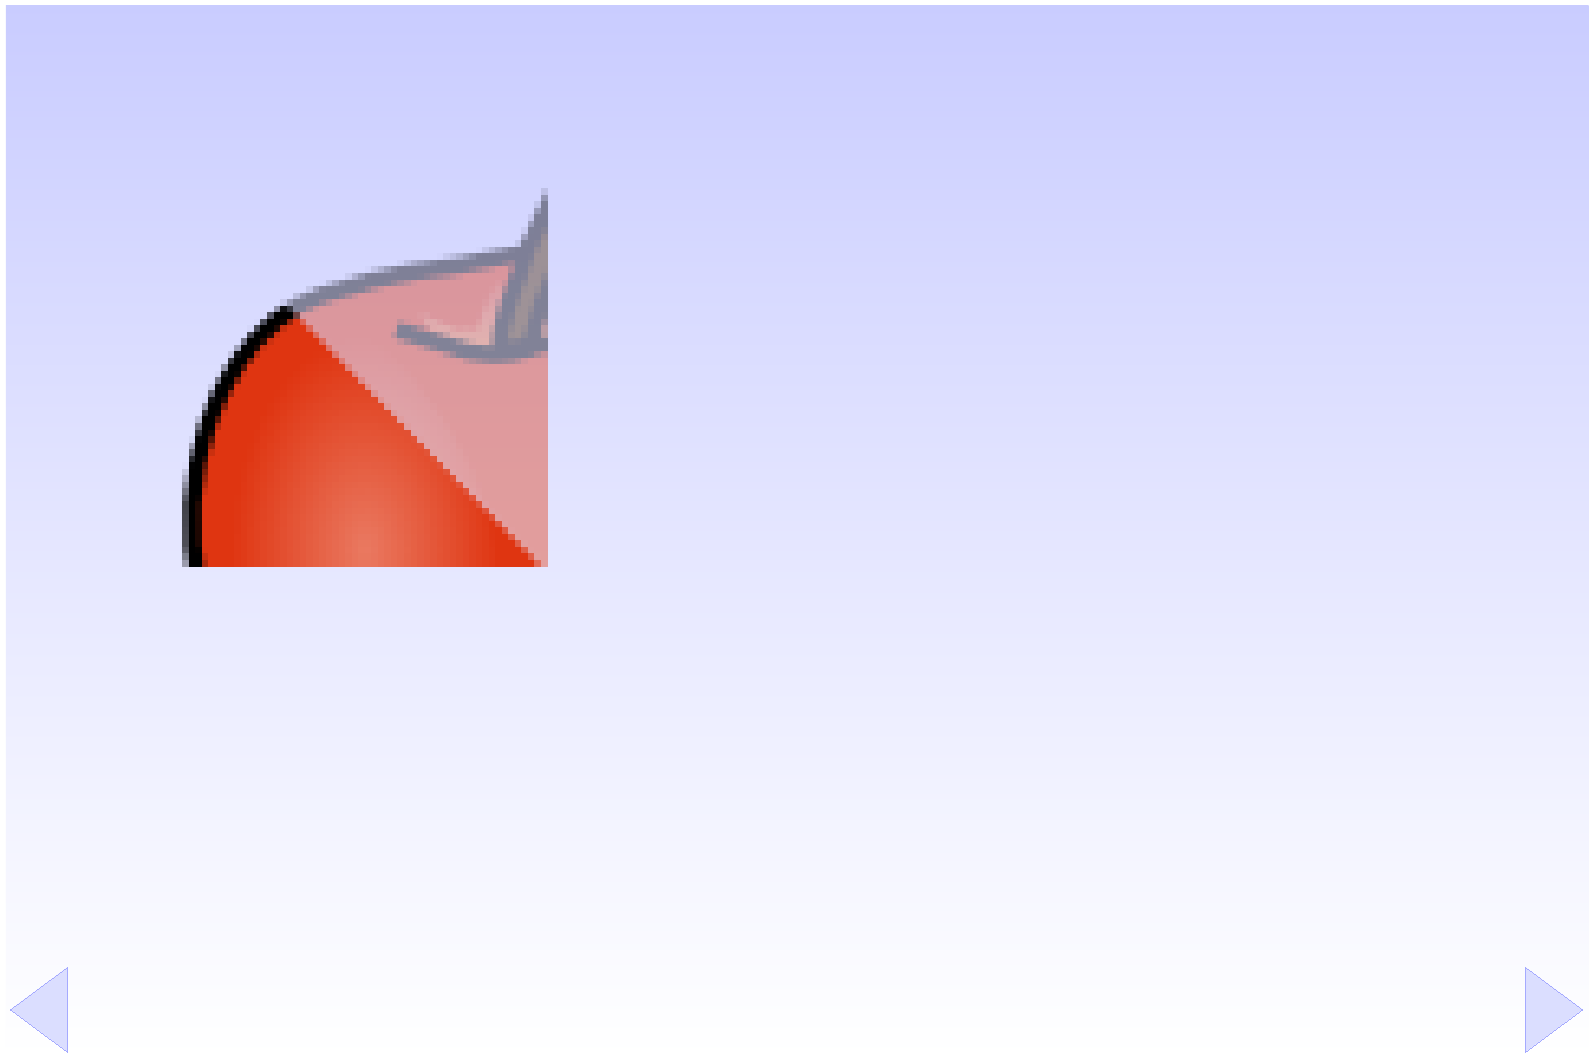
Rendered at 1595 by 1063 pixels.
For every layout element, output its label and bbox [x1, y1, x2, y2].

text_box [1525, 967, 1583, 1053]
text_box [10, 967, 68, 1053]
picture [124, 130, 548, 567]
